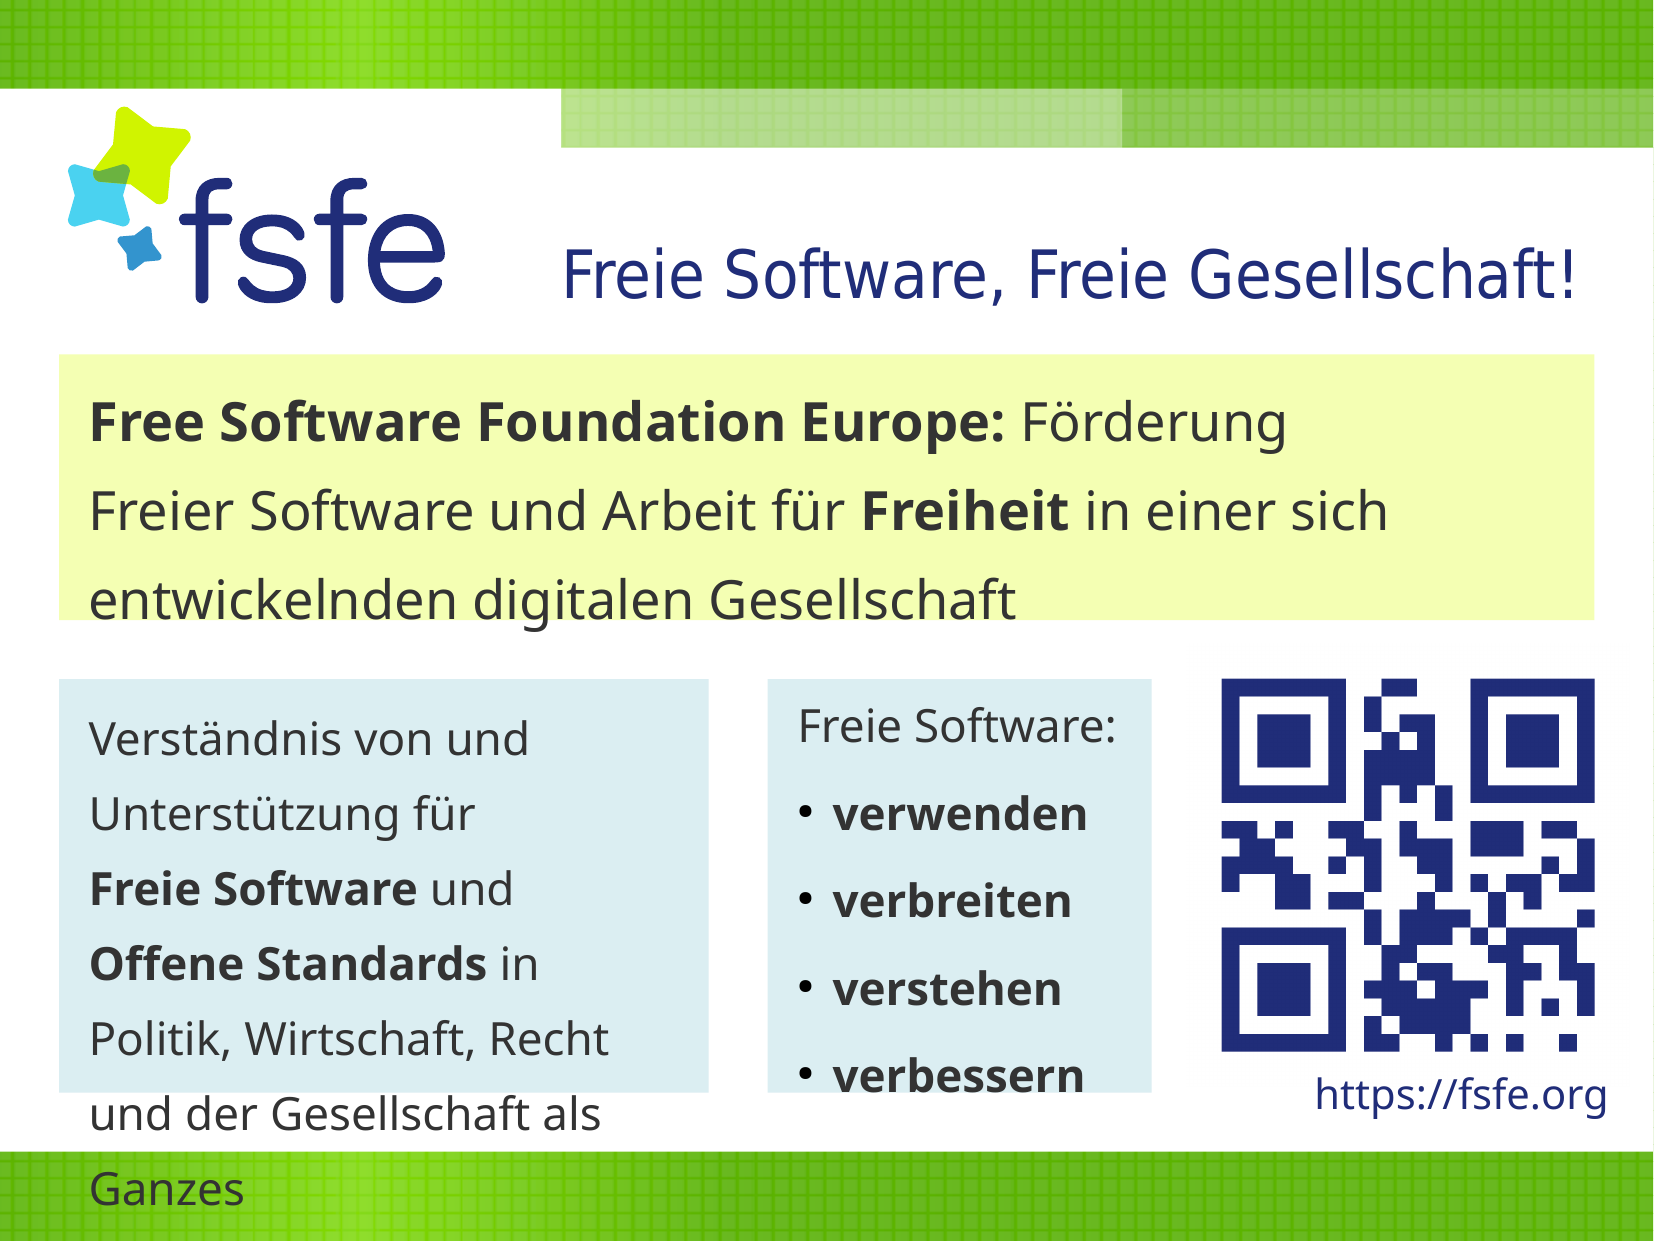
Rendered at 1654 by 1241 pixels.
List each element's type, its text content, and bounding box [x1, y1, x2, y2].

text_box Freie Software: verwenden verbreiten verstehen verbessern [767, 679, 1152, 1093]
text_box Verständnis von und Unterstützung für Freie Software und Offene Standards in Politik, Wirtschaft, Recht und der Gesellschaft als Ganzes [59, 679, 709, 1093]
text_box Freie Software, Freie Gesellschaft! [561, 236, 1582, 315]
picture [1186, 643, 1630, 1087]
picture [0, 0, 1654, 1241]
text_box https://fsfe.org [1299, 1057, 1610, 1121]
text_box Free Software Foundation Europe: Förderung Freier Software und Arbeit für Freiheit in einer sich entwickelnden digitalen Gesellschaft [59, 354, 1595, 621]
